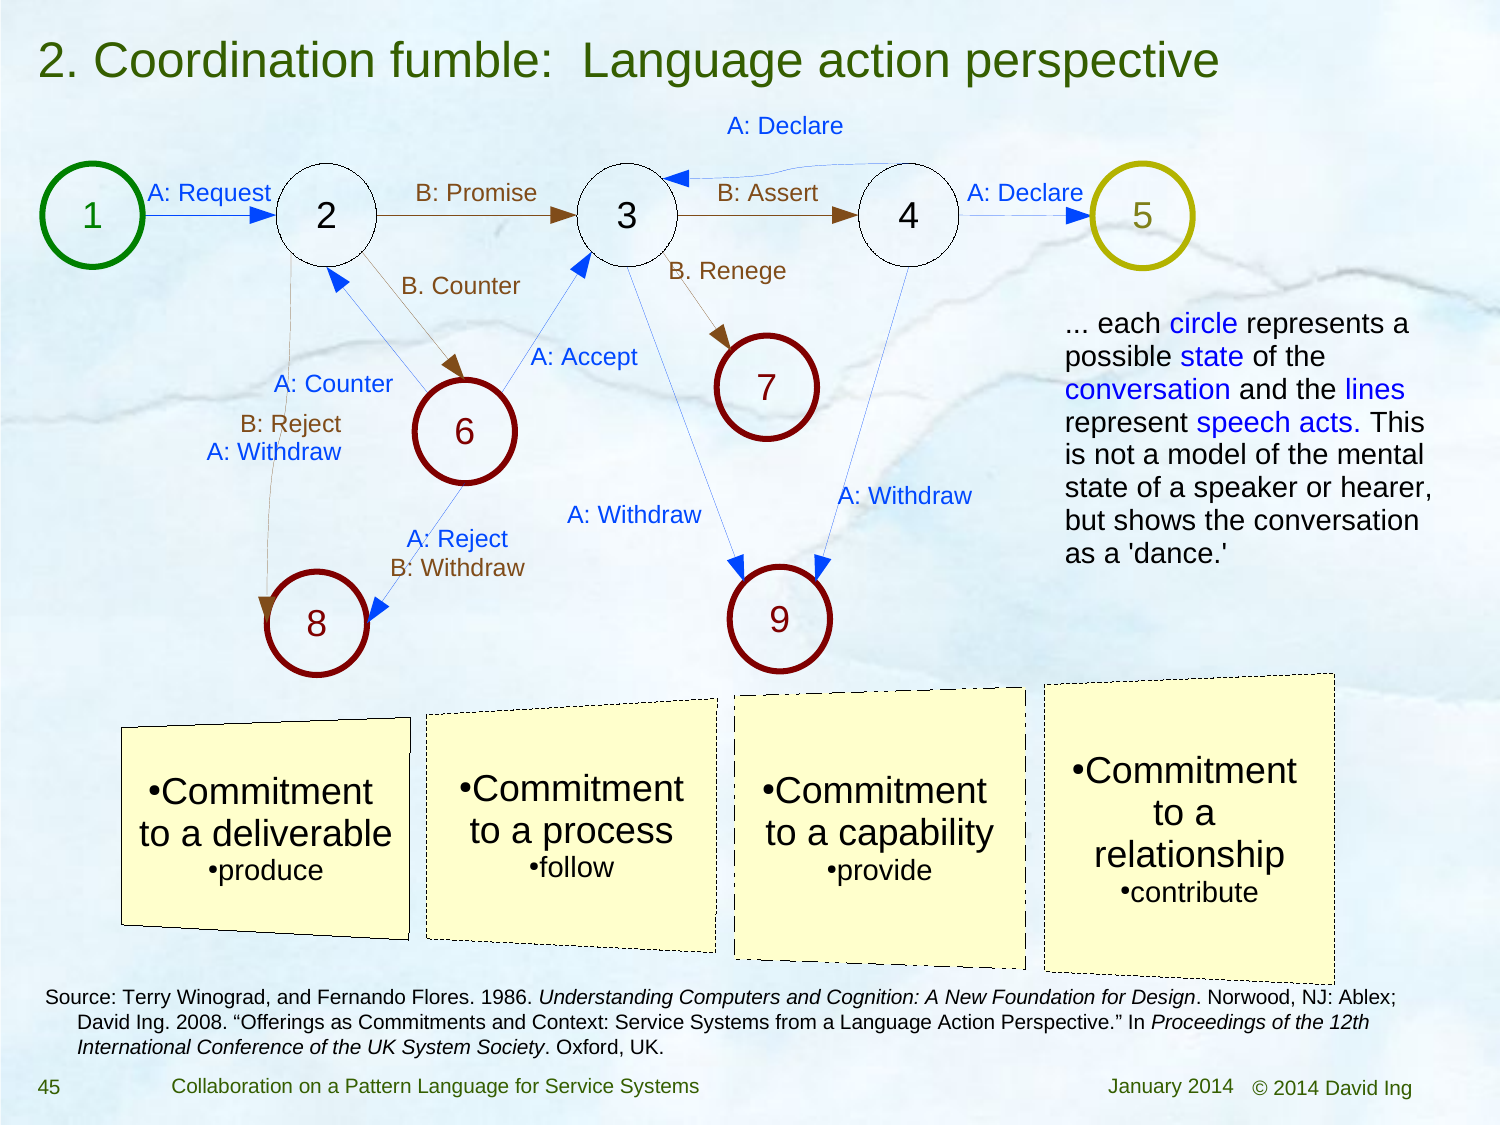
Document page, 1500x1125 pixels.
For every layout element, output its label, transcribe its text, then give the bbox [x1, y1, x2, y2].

text_box 1 [42, 163, 143, 267]
text_box Commitment to a relationship contribute [1044, 673, 1335, 976]
picture [0, 0, 1500, 1125]
text_box 7 [716, 335, 818, 439]
text_box Source: Terry Winograd, and Fernando Flores. 1986. Understanding Computers and Cognition: A New Foundation for Design. Norwood, NJ: Ablex; David Ing. 2008. “Offerings as Commitments and Context: Service Systems from a Language Action Perspective.” In Proceedings of the 12th International Conference of the UK System Society. Oxford, UK. - [30, 976, 1426, 1088]
text_box 2 [276, 163, 377, 267]
text_box Commitment to a capability provide [734, 687, 1026, 970]
title 2. Coordination fumble: Language action perspective [37, 37, 1463, 152]
text_box 6 [414, 379, 515, 484]
text_box 9 [729, 566, 831, 672]
text_box 8 [266, 571, 368, 676]
text_box Commitment to a deliverable produce [121, 717, 411, 941]
text_box 5 [1092, 163, 1193, 269]
text_box ... each circle represents a possible state of the conversation and the lines represent speech acts. This is not a model of the mental state of a speaker or hearer, but shows the conversation as a 'dance.' [1050, 299, 1463, 578]
text_box 4 [858, 163, 959, 267]
text_box Commitment to a process follow [426, 698, 718, 953]
text_box 3 [576, 163, 678, 267]
